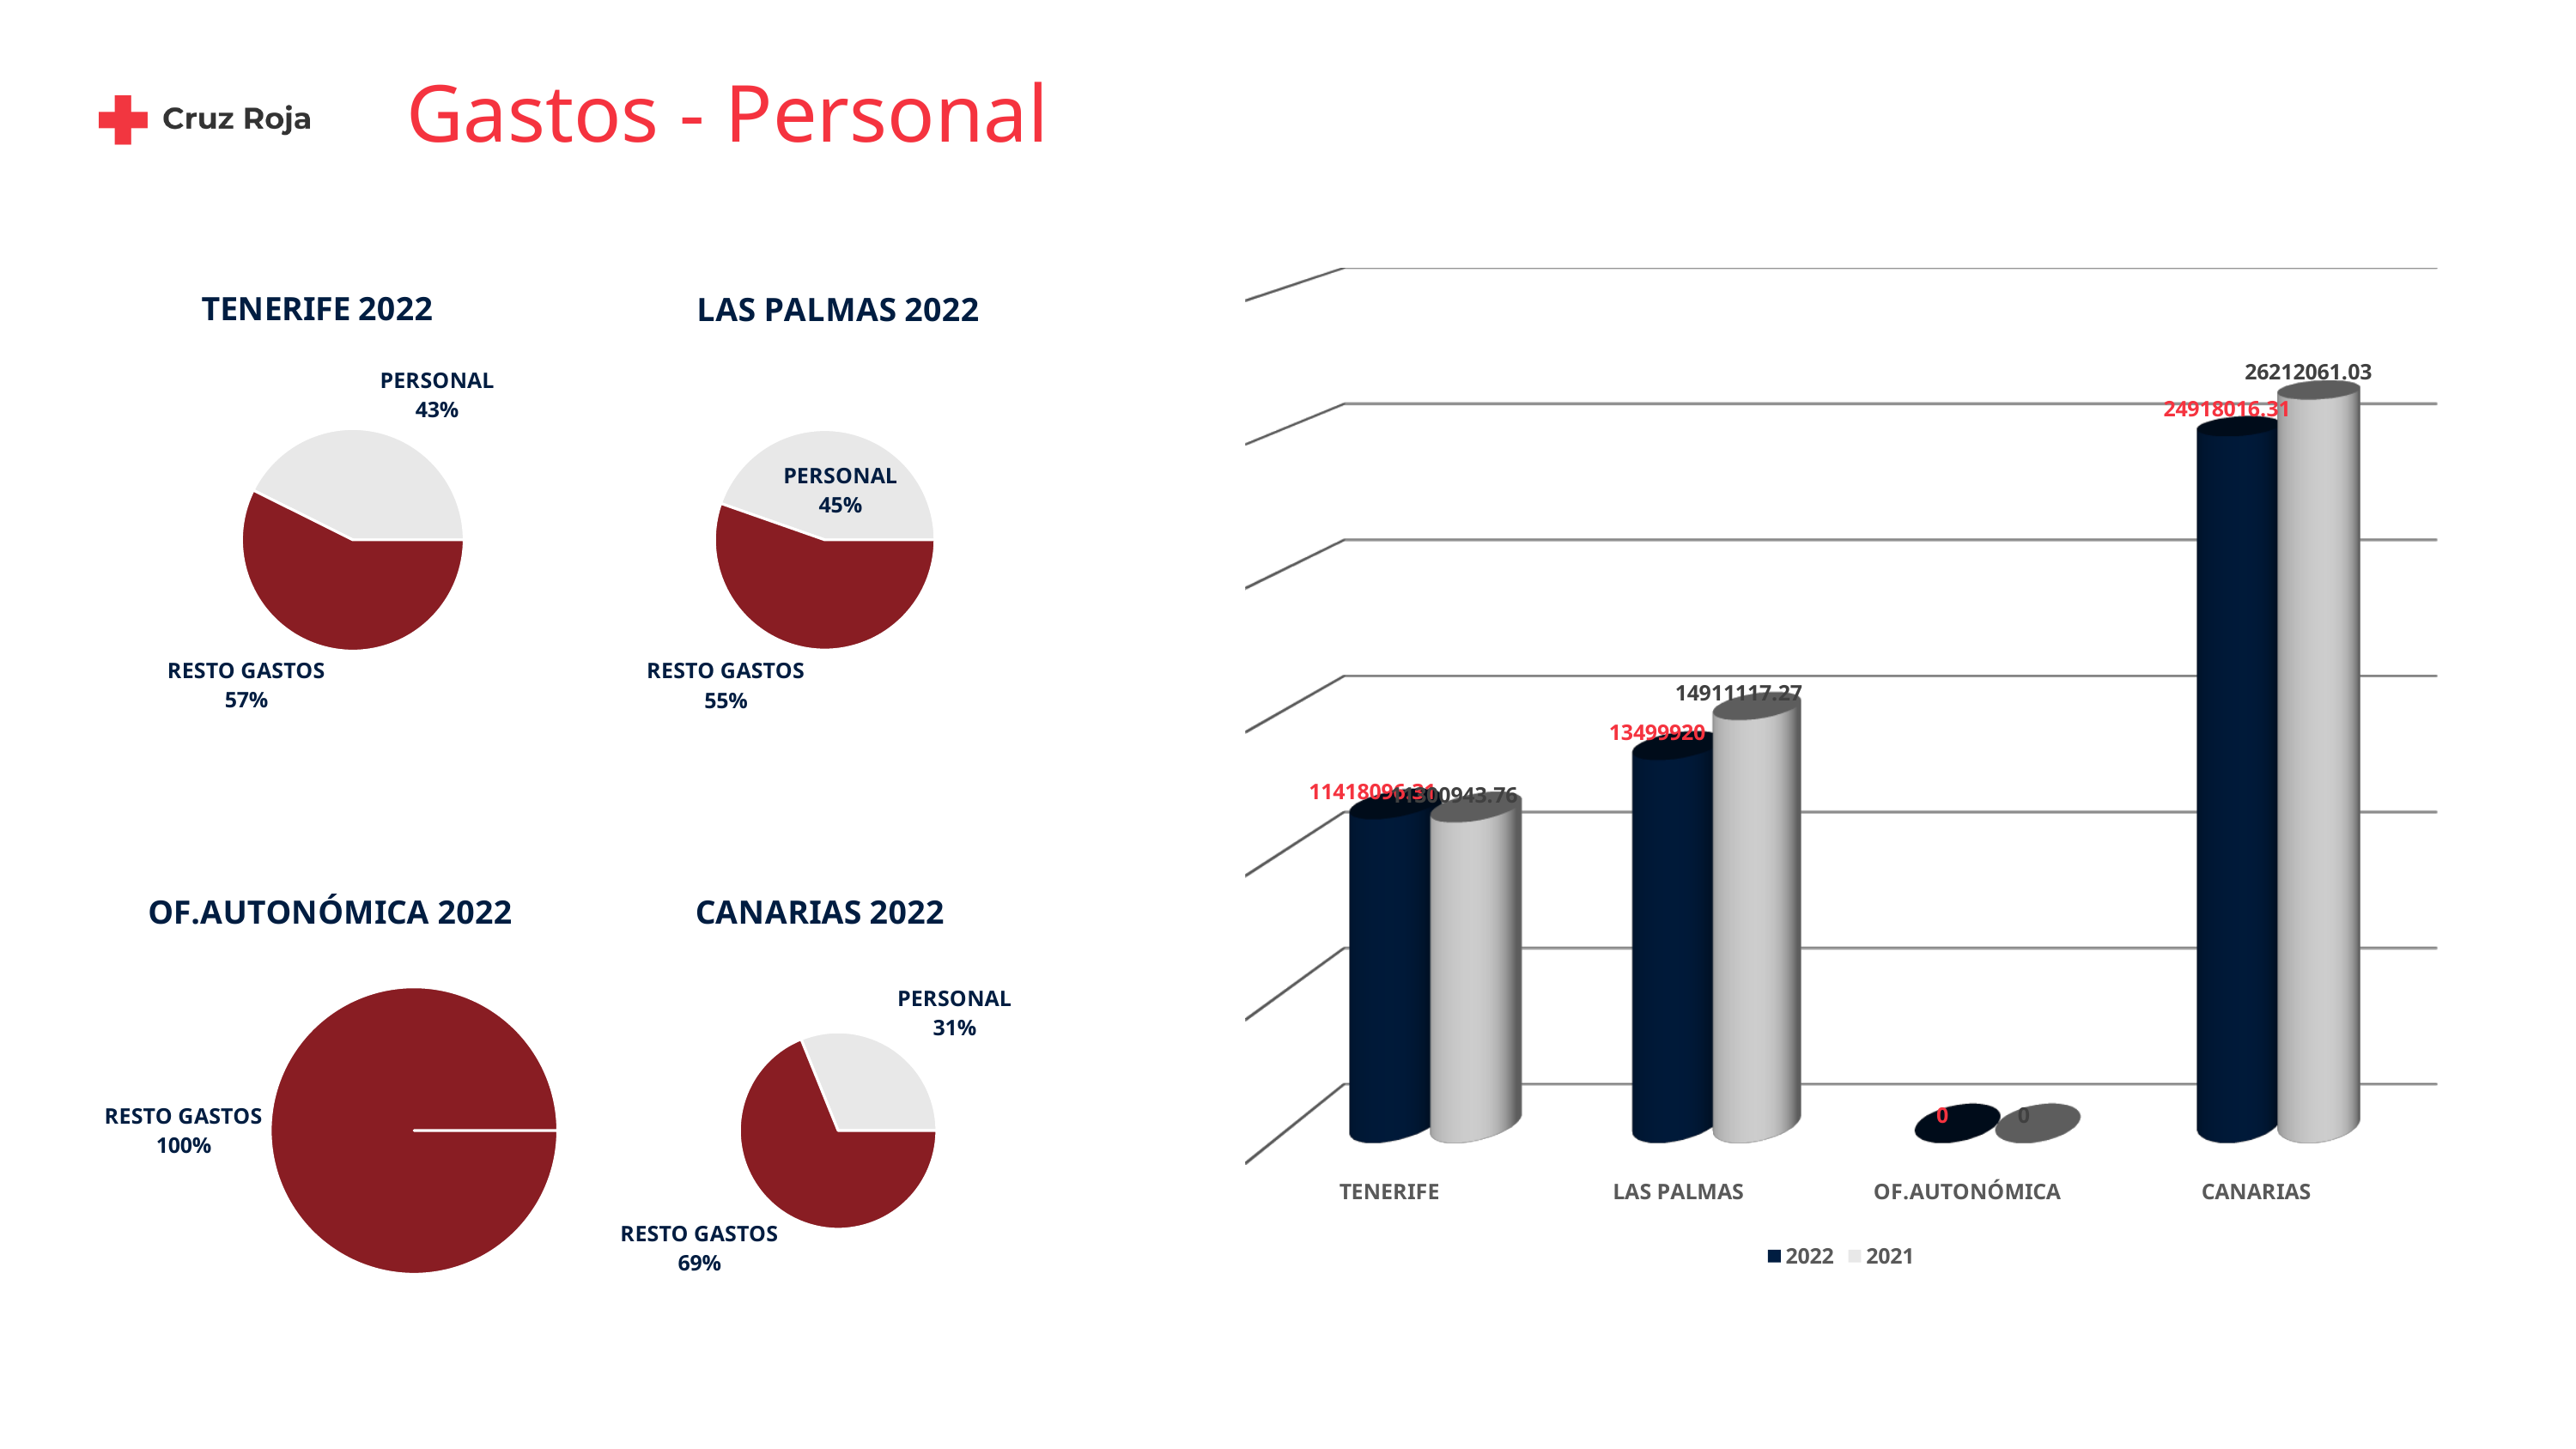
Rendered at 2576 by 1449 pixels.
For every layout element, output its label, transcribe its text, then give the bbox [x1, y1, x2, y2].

chart [1215, 247, 2467, 1276]
chart [94, 276, 1039, 724]
text_box Gastos - Personal [393, 75, 2501, 165]
chart [94, 878, 568, 1304]
chart [601, 878, 1031, 1304]
